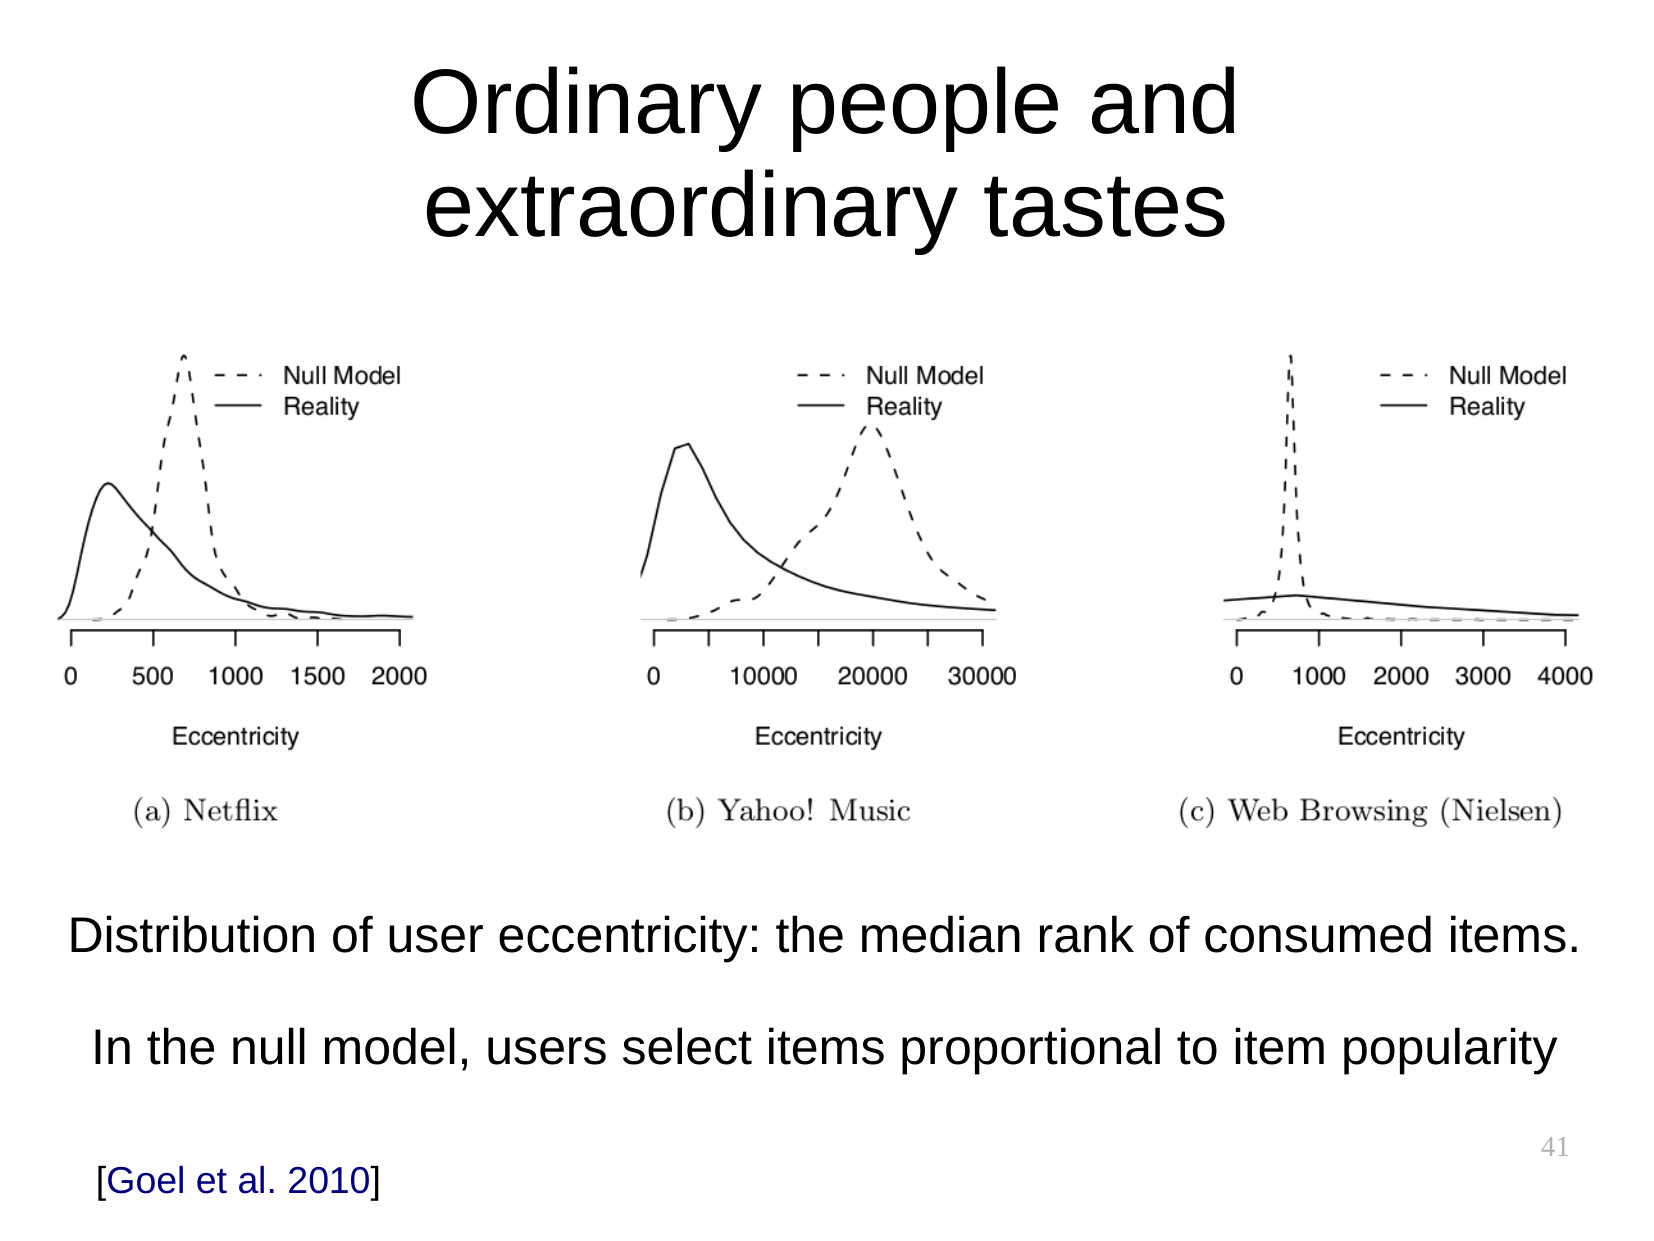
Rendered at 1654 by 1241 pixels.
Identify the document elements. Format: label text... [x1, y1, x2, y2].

picture [0, 284, 1653, 868]
text_box Distribution of user eccentricity: the median rank of consumed items. In the null model, users select items proportional to item popularity [45, 900, 1606, 1084]
text_box [Goel et al. 2010] [81, 1151, 397, 1209]
title Ordinary people and extraordinary tastes [82, 49, 1571, 257]
